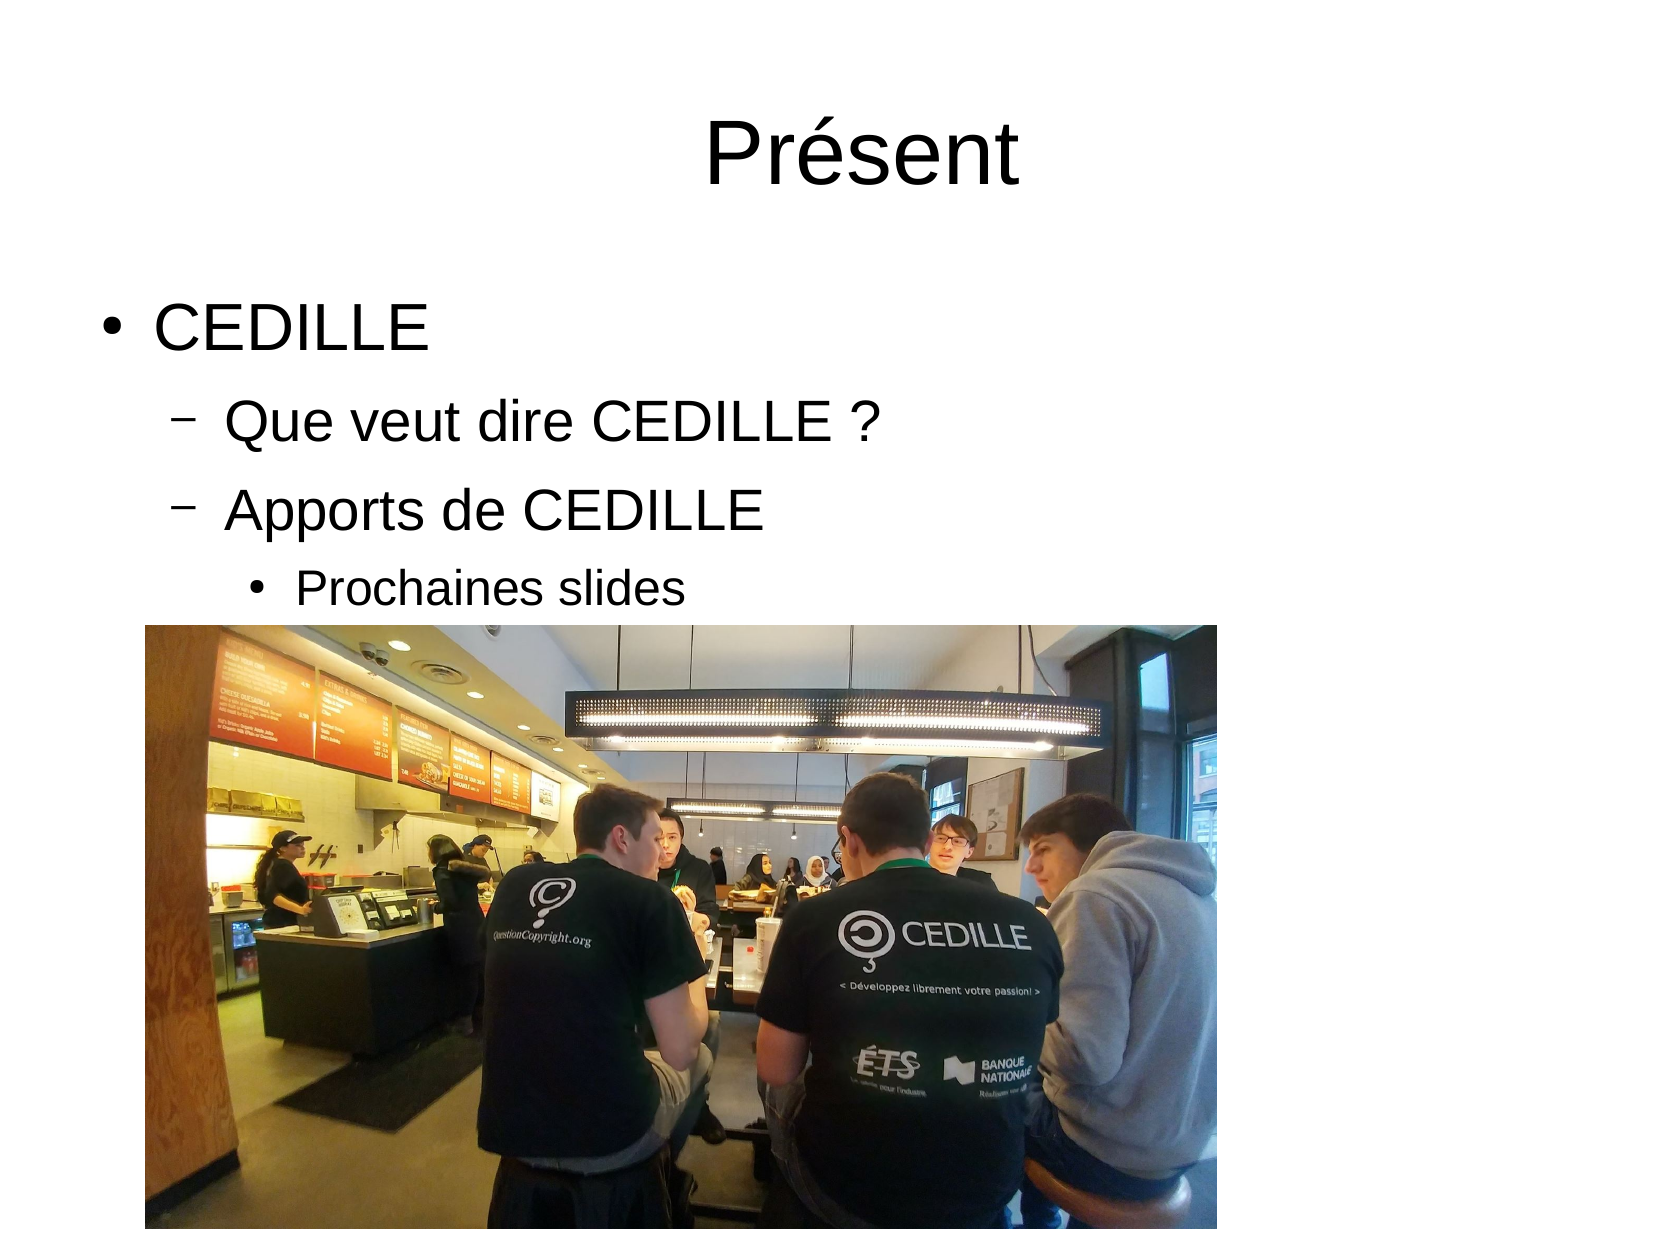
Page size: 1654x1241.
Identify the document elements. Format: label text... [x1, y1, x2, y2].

picture [145, 625, 1217, 1229]
list CEDILLE Que veut dire CEDILLE ? Apports de CEDILLE Prochaines slides [82, 290, 1571, 1010]
title Présent [82, 49, 1571, 257]
